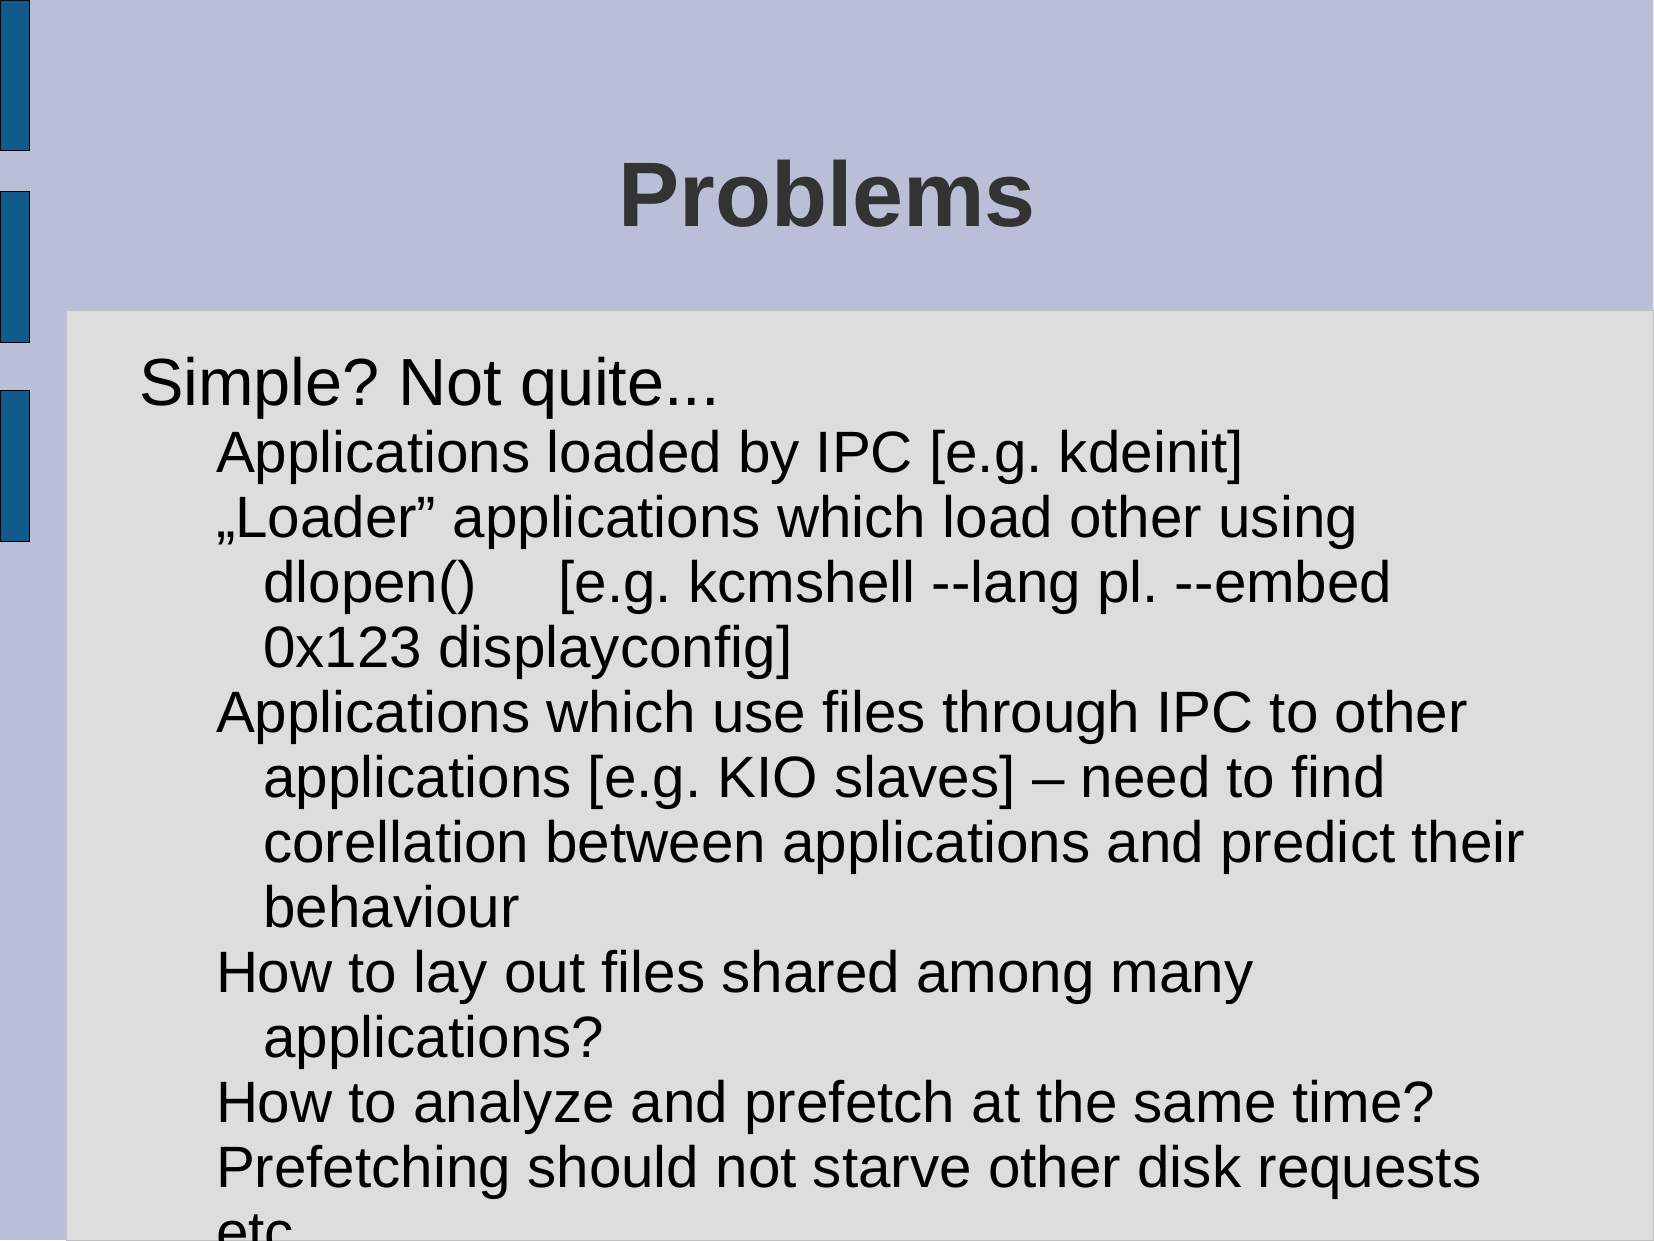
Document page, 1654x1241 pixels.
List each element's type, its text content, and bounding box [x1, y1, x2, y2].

list Simple? Not quite... Applications loaded by IPC [e.g. kdeinit] „Loader” applications which load other using dlopen() [e.g. kcmshell --lang pl. --embed 0x123 displayconfig] Applications which use files through IPC to other applications [e.g. KIO slaves] – need to find corellation between applications and predict their behaviour How to lay out files shared among many applications? How to analyze and prefetch at the same time? Prefetching should not starve other disk requests etc. IPC == Interprocess Communication [121, 344, 1534, 1216]
title Problems [121, 91, 1534, 299]
